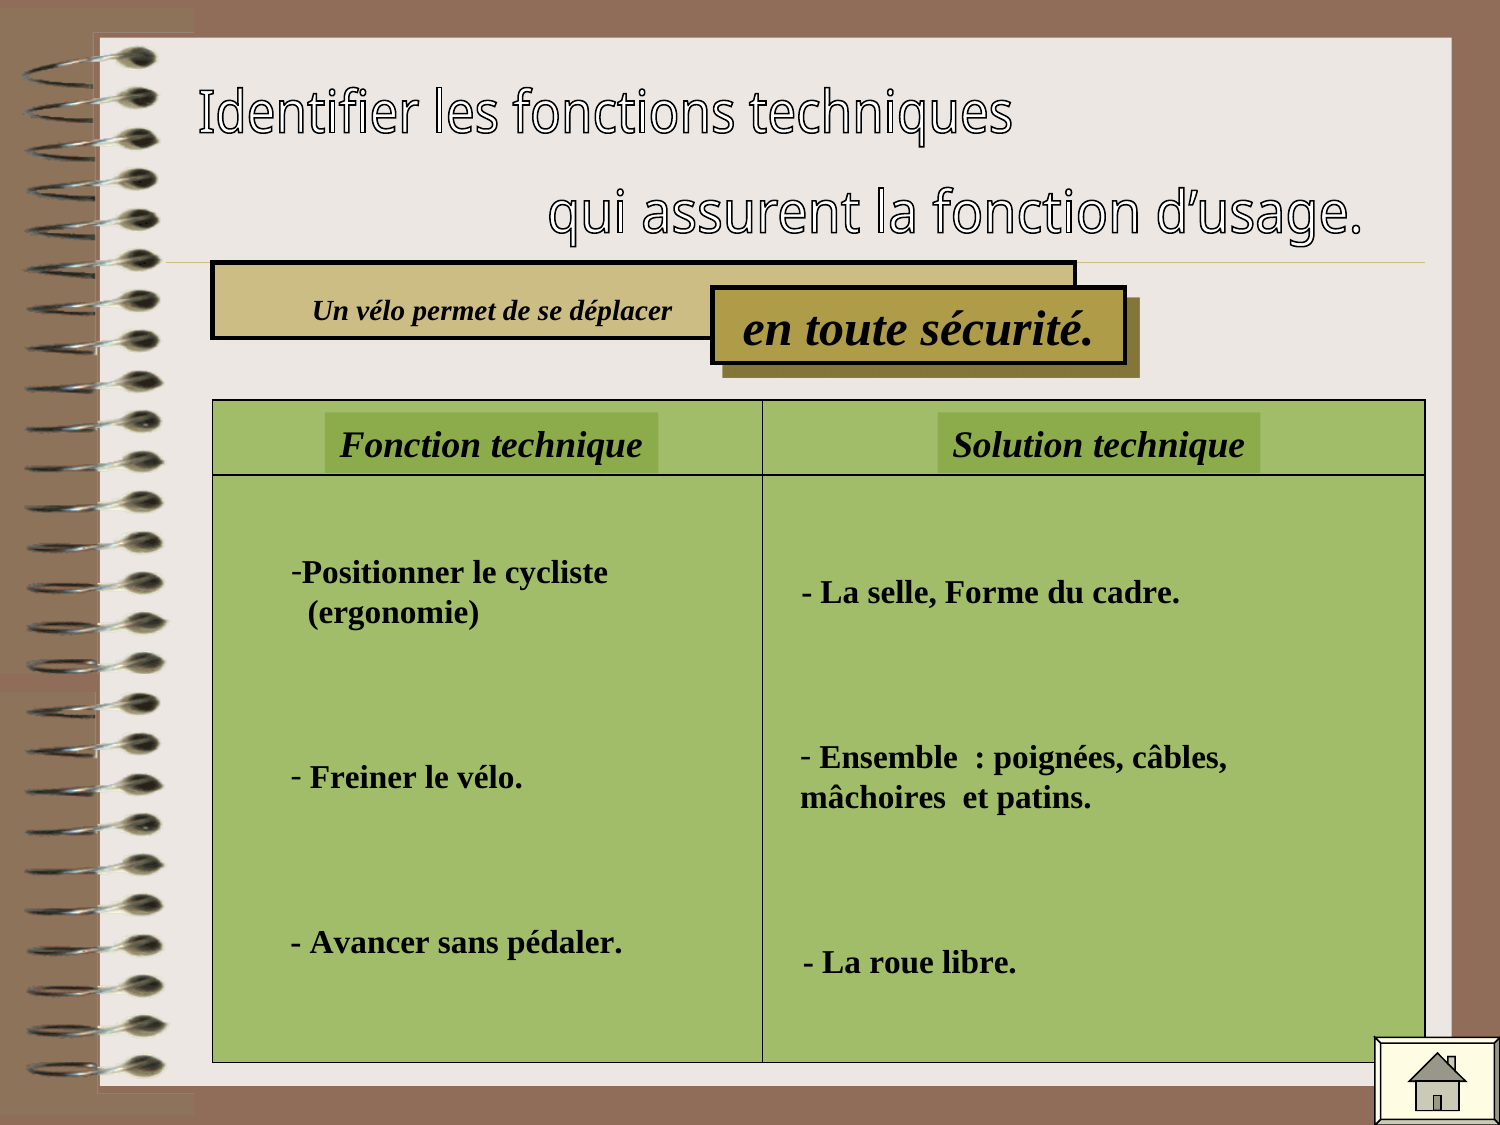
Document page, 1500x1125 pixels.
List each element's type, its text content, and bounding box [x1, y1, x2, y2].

text_box Un vélo permet de se déplacer ………… [212, 262, 1075, 338]
picture [0, 692, 194, 1115]
text_box Identifier les fonctions techniques [372, 100, 396, 134]
text_box [1376, 1037, 1500, 1125]
text_box qui assurent la fonction d’usage. [987, 200, 1013, 233]
text_box Identifier les fonctions techniques [651, 100, 677, 134]
text_box Identifier les fonctions techniques [307, 93, 325, 134]
text_box qui assurent la fonction d’usage. [812, 200, 837, 233]
text_box - Avancer sans pédaler. [275, 912, 639, 1008]
text_box qui assurent la fonction d’usage. [780, 200, 805, 234]
text_box Identifier les fonctions techniques [683, 100, 707, 133]
text_box - La selle, Forme du cadre. [786, 562, 1196, 618]
text_box qui assurent la fonction d’usage. [727, 200, 752, 234]
picture [0, 8, 194, 674]
text_box [763, 476, 1426, 1063]
text_box Identifier les fonctions techniques [824, 87, 849, 133]
text_box qui assurent la fonction d’usage. [643, 200, 667, 234]
text_box Identifier les fonctions techniques [565, 100, 589, 133]
text_box qui assurent la fonction d’usage. [1200, 200, 1225, 234]
text_box qui assurent la fonction d’usage. [841, 193, 860, 234]
text_box Fonction technique [324, 412, 659, 473]
text_box qui assurent la fonction d’usage. [1288, 200, 1314, 247]
text_box Identifier les fonctions techniques [962, 100, 987, 134]
text_box Identifier les fonctions techniques [339, 87, 359, 133]
text_box Identifier les fonctions techniques [798, 100, 819, 134]
text_box Identifier les fonctions techniques [595, 100, 616, 134]
text_box [763, 399, 1426, 474]
text_box [212, 476, 762, 1063]
text_box Identifier les fonctions techniques [532, 100, 559, 134]
text_box qui assurent la fonction d’usage. [1043, 193, 1061, 234]
text_box Identifier les fonctions techniques [617, 93, 635, 134]
text_box qui assurent la fonction d’usage. [549, 200, 576, 247]
text_box Identifier les fonctions techniques [770, 100, 794, 134]
text_box Ensemble : poignées, câbles, mâchoires et patins. [785, 727, 1373, 824]
text_box Solution technique [937, 412, 1261, 473]
text_box qui assurent la fonction d’usage. [953, 200, 981, 234]
text_box Positionner le cycliste (ergonomie) [276, 542, 632, 638]
text_box qui assurent la fonction d’usage. [1232, 200, 1253, 234]
text_box Identifier les fonctions techniques [932, 100, 956, 134]
text_box qui assurent la fonction d’usage. [699, 200, 721, 234]
text_box - La roue libre. [788, 932, 1033, 988]
text_box Identifier les fonctions techniques [279, 100, 303, 133]
text_box Identifier les fonctions techniques [713, 100, 734, 134]
text_box qui assurent la fonction d’usage. [674, 200, 695, 234]
text_box Identifier les fonctions techniques [749, 93, 767, 134]
text_box qui assurent la fonction d’usage. [1078, 200, 1106, 234]
text_box qui assurent la fonction d’usage. [1158, 187, 1184, 234]
text_box qui assurent la fonction d’usage. [584, 200, 609, 234]
text_box qui assurent la fonction d’usage. [890, 200, 914, 234]
text_box qui assurent la fonction d’usage. [1019, 200, 1041, 234]
text_box Identifier les fonctions techniques [249, 100, 273, 134]
text_box Identifier les fonctions techniques [513, 87, 533, 133]
text_box en toute sécurité. [712, 287, 1126, 363]
text_box qui assurent la fonction d’usage. [1321, 200, 1347, 234]
text_box qui assurent la fonction d’usage. [1257, 200, 1282, 234]
text_box Identifier les fonctions techniques [899, 100, 924, 147]
text_box qui assurent la fonction d’usage. [1112, 200, 1137, 233]
text_box Identifier les fonctions techniques [856, 100, 880, 133]
text_box Identifier les fonctions techniques [448, 100, 473, 134]
text_box qui assurent la fonction d’usage. [933, 187, 954, 233]
text_box Freiner le vélo. [275, 747, 539, 804]
text_box [212, 399, 762, 474]
text_box Identifier les fonctions techniques [218, 87, 243, 134]
